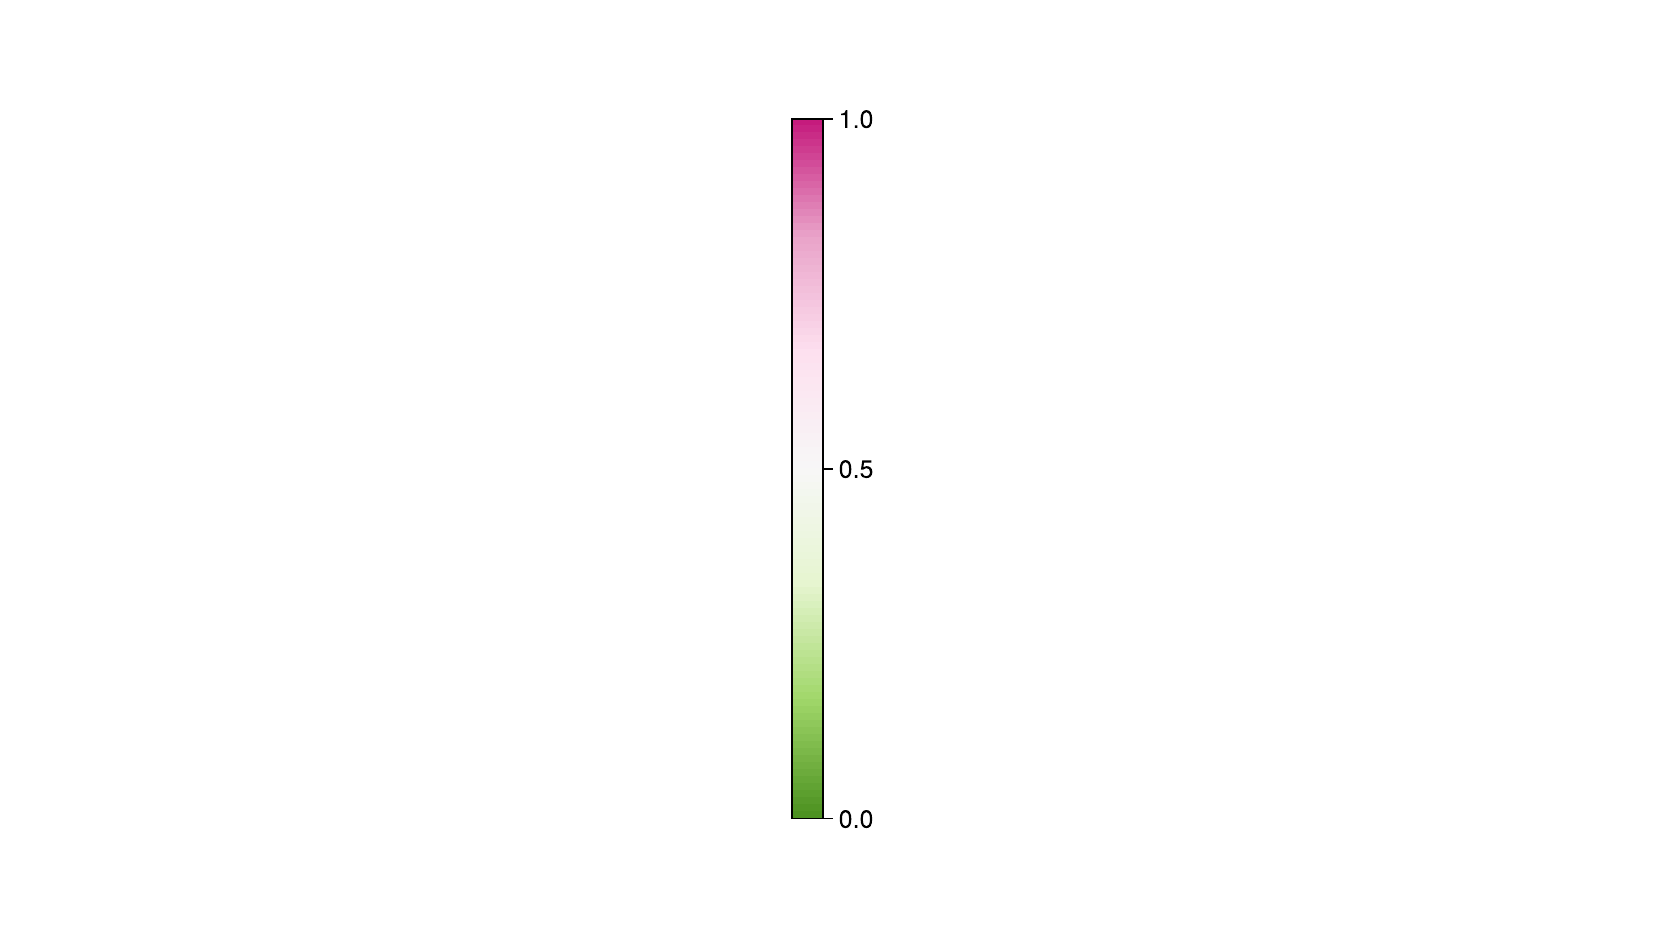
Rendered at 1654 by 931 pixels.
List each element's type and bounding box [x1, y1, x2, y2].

picture [766, 92, 897, 845]
